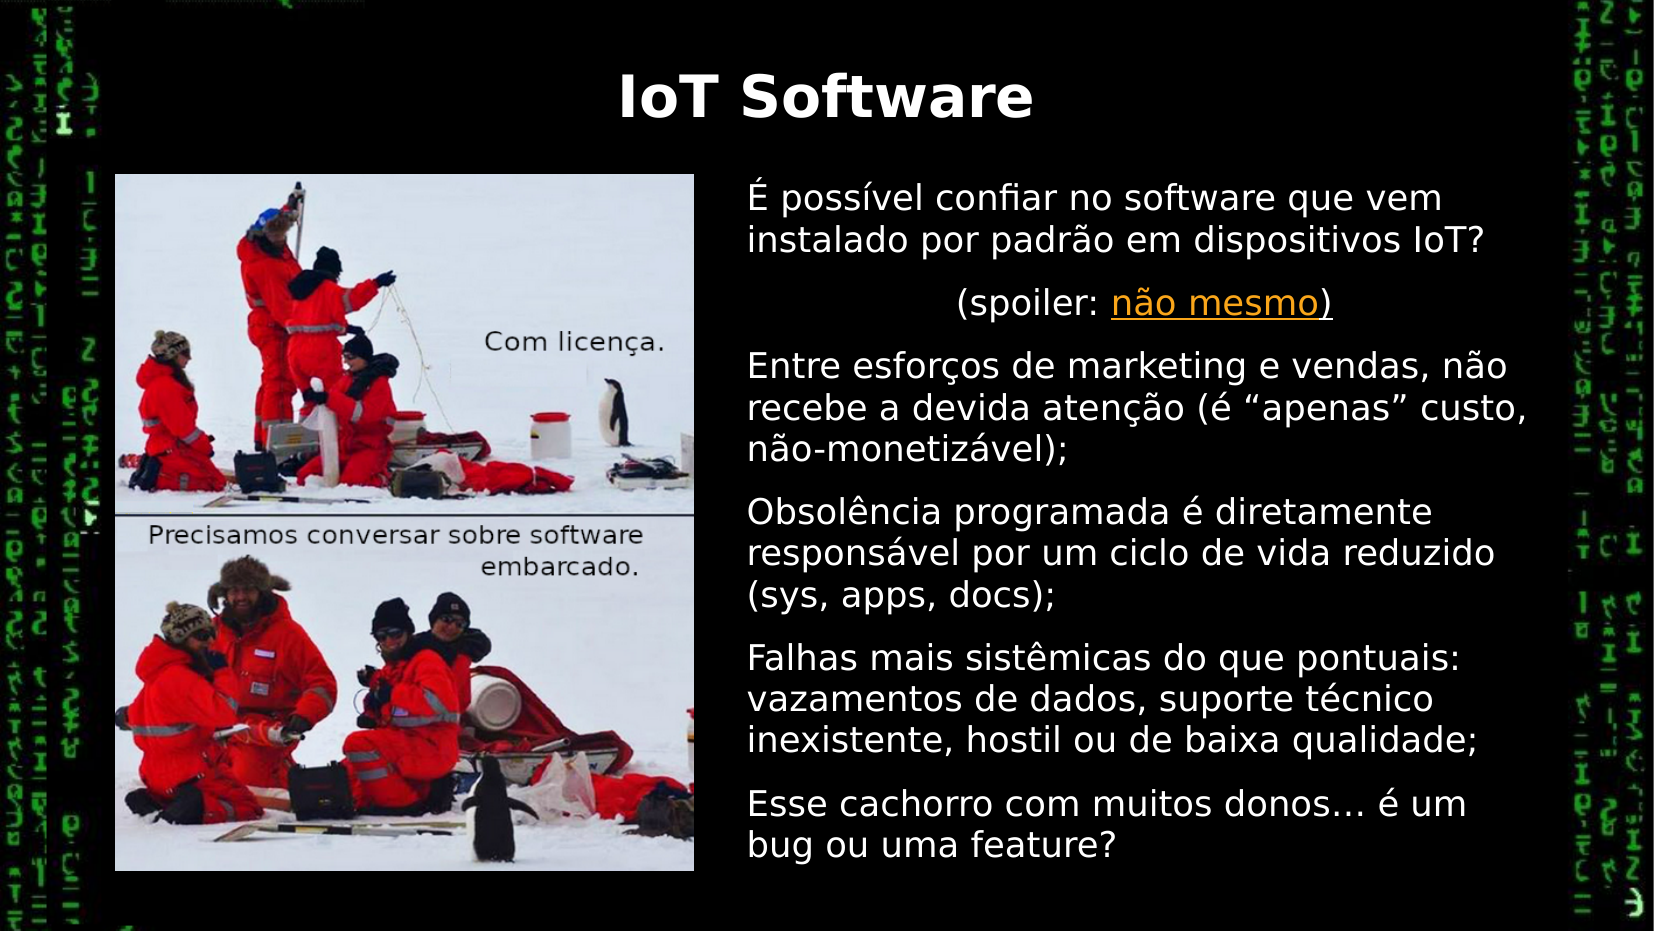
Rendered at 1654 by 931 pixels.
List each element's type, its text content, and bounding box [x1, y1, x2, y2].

list É possível confiar no software que vem instalado por padrão em dispositivos IoT? (spoiler: não mesmo) Entre esforços de marketing e vendas, não recebe a devida atenção (é “apenas” custo, não-monetizável); Obsolência programada é diretamente responsável por um ciclo de vida reduzido (sys, apps, docs); Falhas mais sistêmicas do que pontuais: vazamentos de dados, suporte técnico inexistente, hostil ou de baixa qualidade; Esse cachorro com muitos donos… é um bug ou uma feature? [694, 177, 1542, 869]
title IoT Software [82, 19, 1571, 175]
picture [0, 0, 1654, 931]
